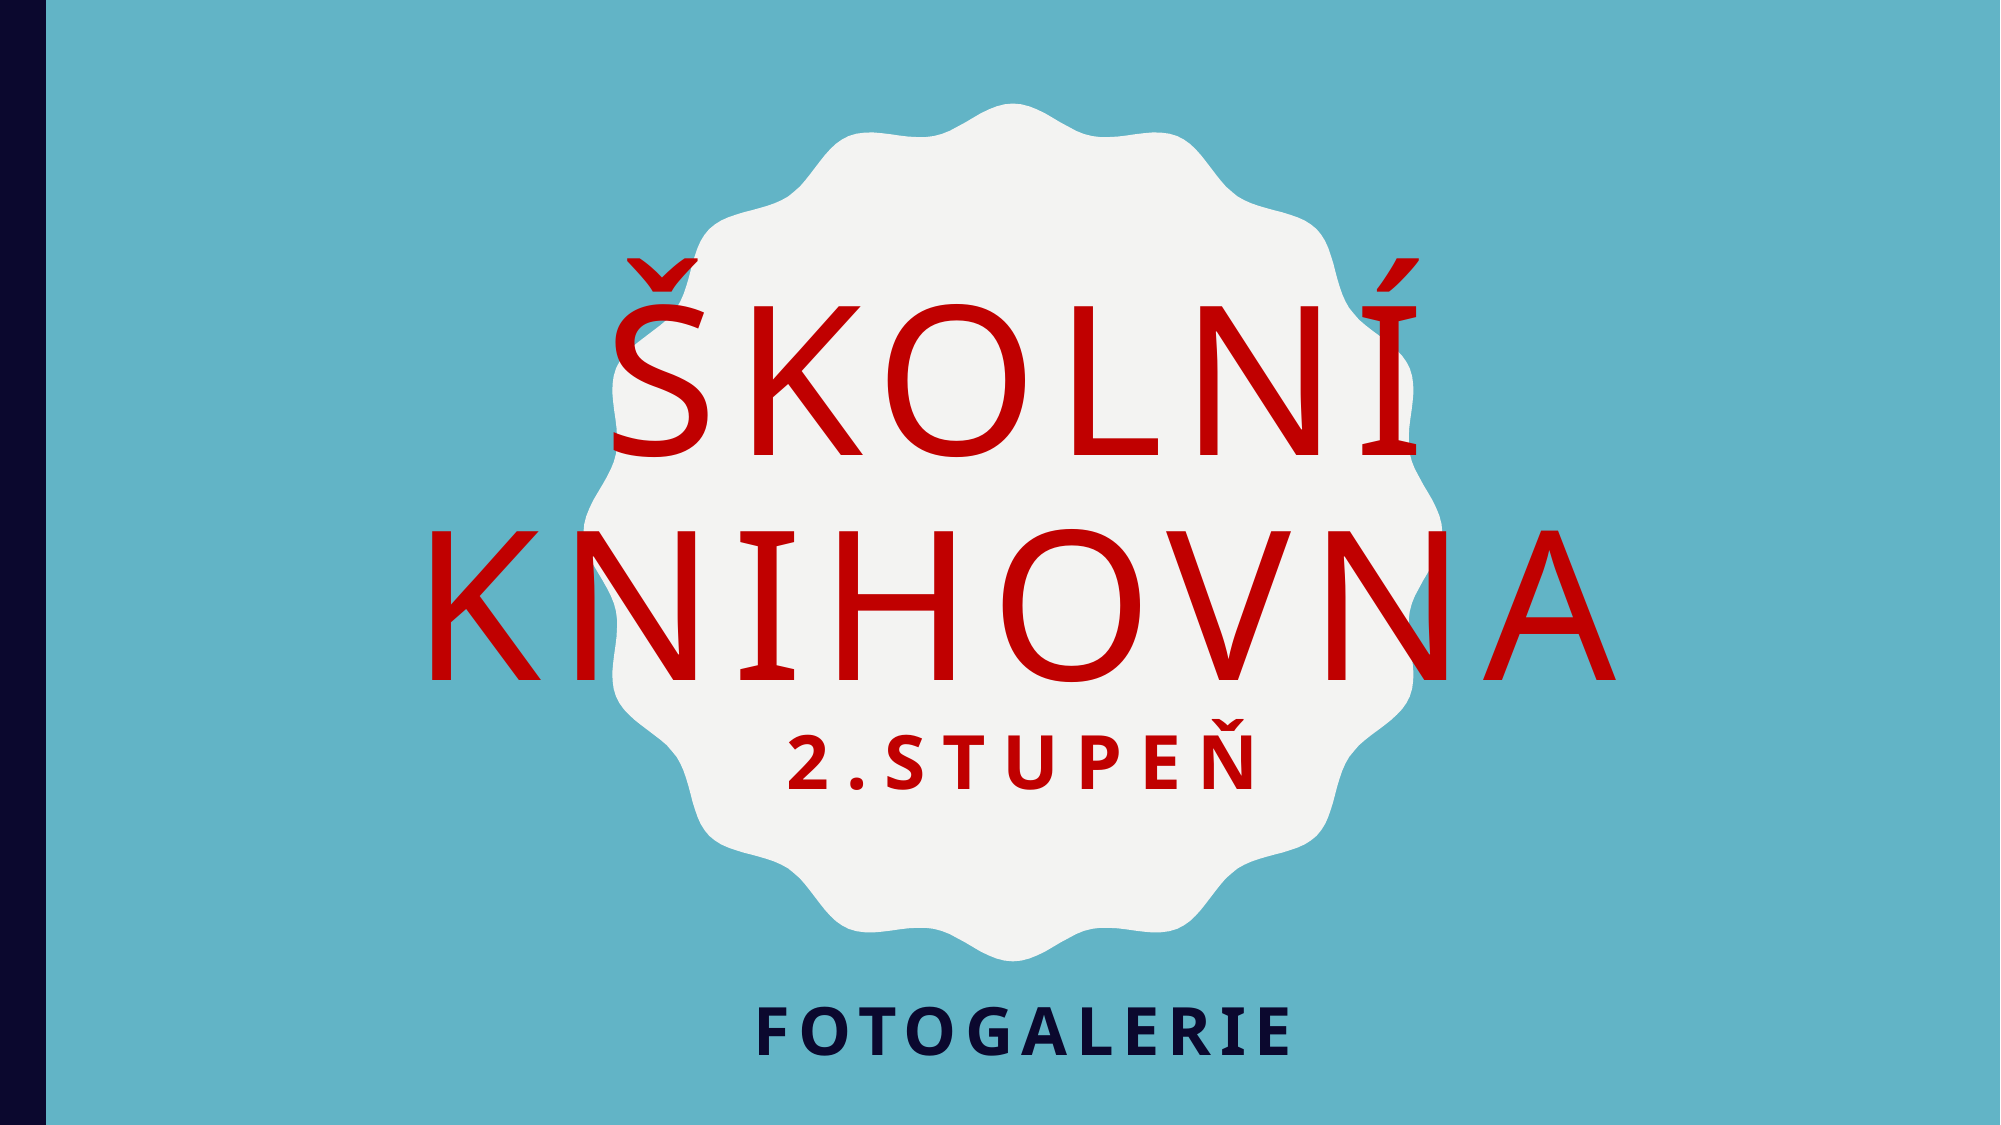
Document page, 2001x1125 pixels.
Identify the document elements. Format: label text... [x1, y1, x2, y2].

title Školní knihovna 2.stupeň [176, 180, 1870, 902]
subtitle fotogalerie [363, 980, 1684, 1103]
